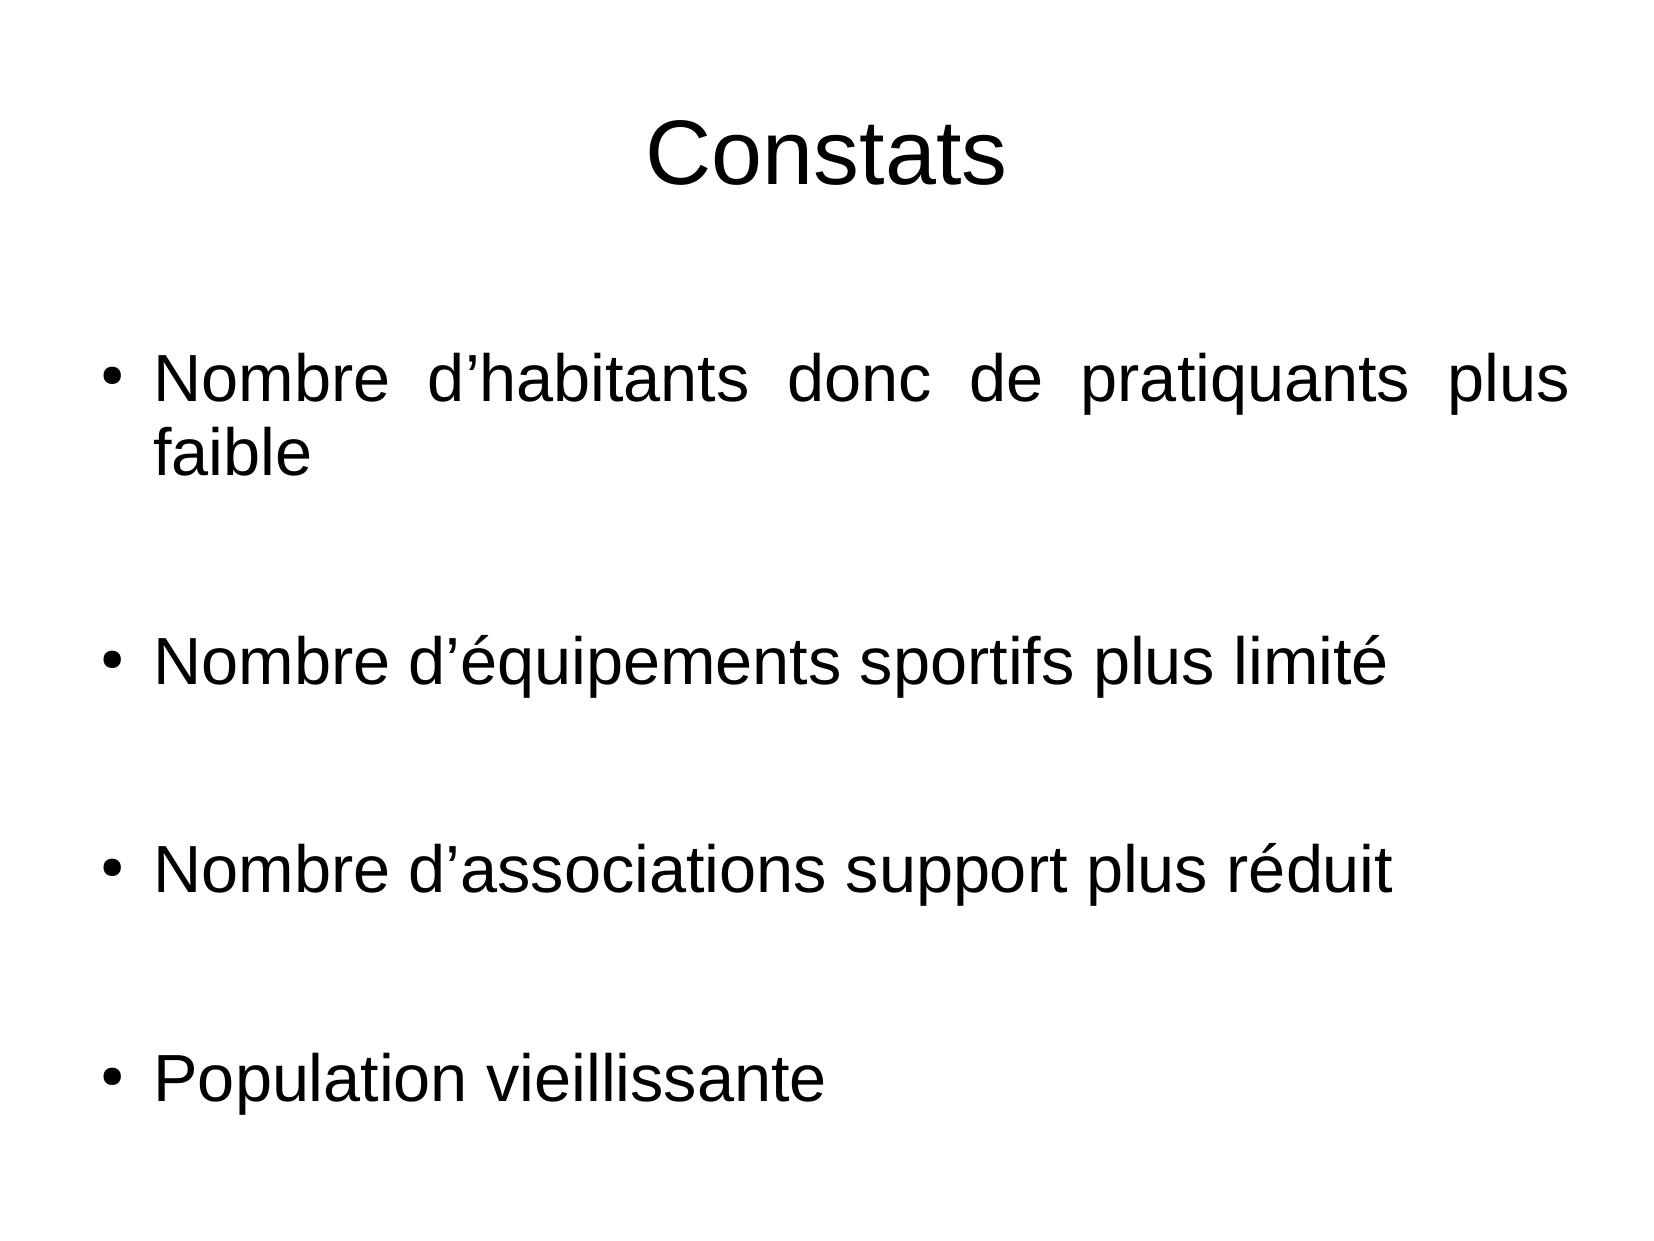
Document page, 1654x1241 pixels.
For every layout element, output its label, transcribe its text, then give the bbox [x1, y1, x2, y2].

list Nombre d’habitants donc de pratiquants plus faible Nombre d’équipements sportifs plus limité Nombre d’associations support plus réduit Population vieillissante [82, 236, 1571, 1182]
title Constats [82, 49, 1571, 236]
